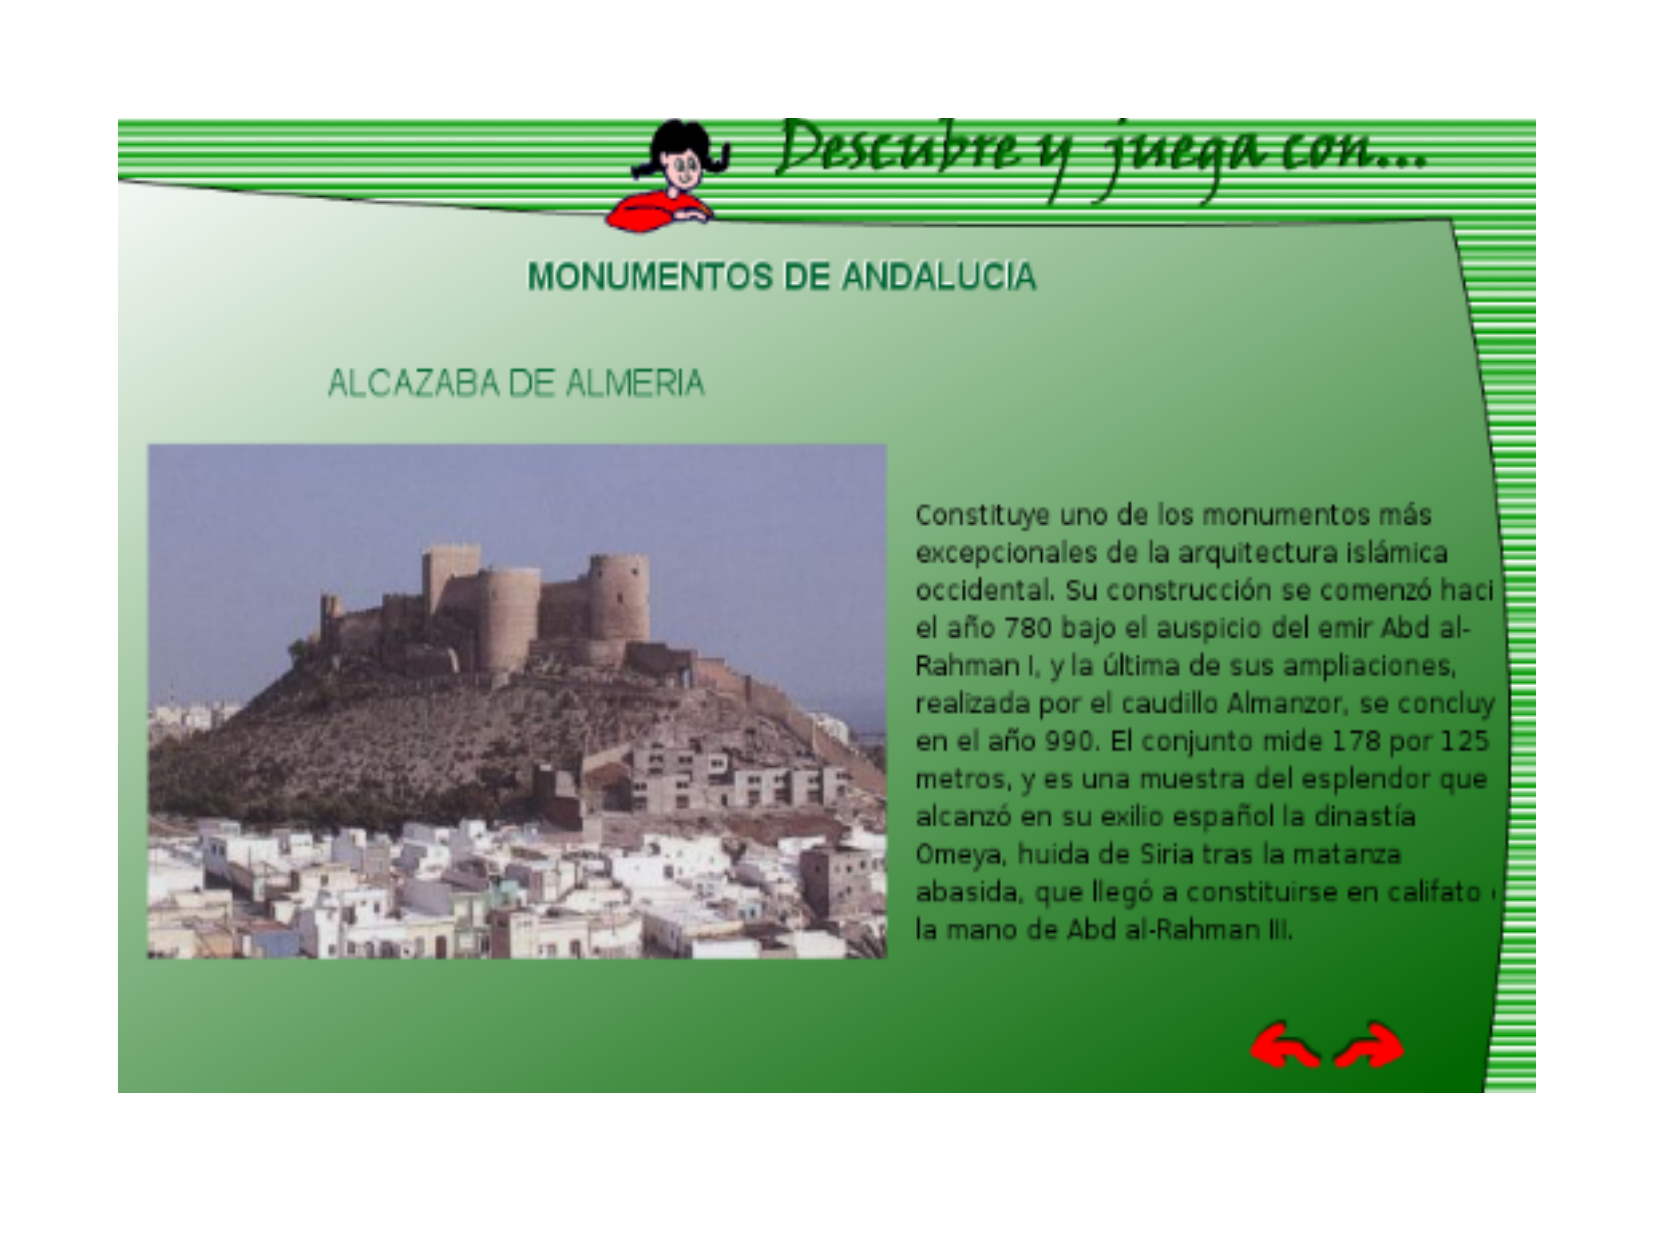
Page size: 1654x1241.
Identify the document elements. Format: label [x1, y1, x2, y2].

picture [118, 118, 1536, 1093]
